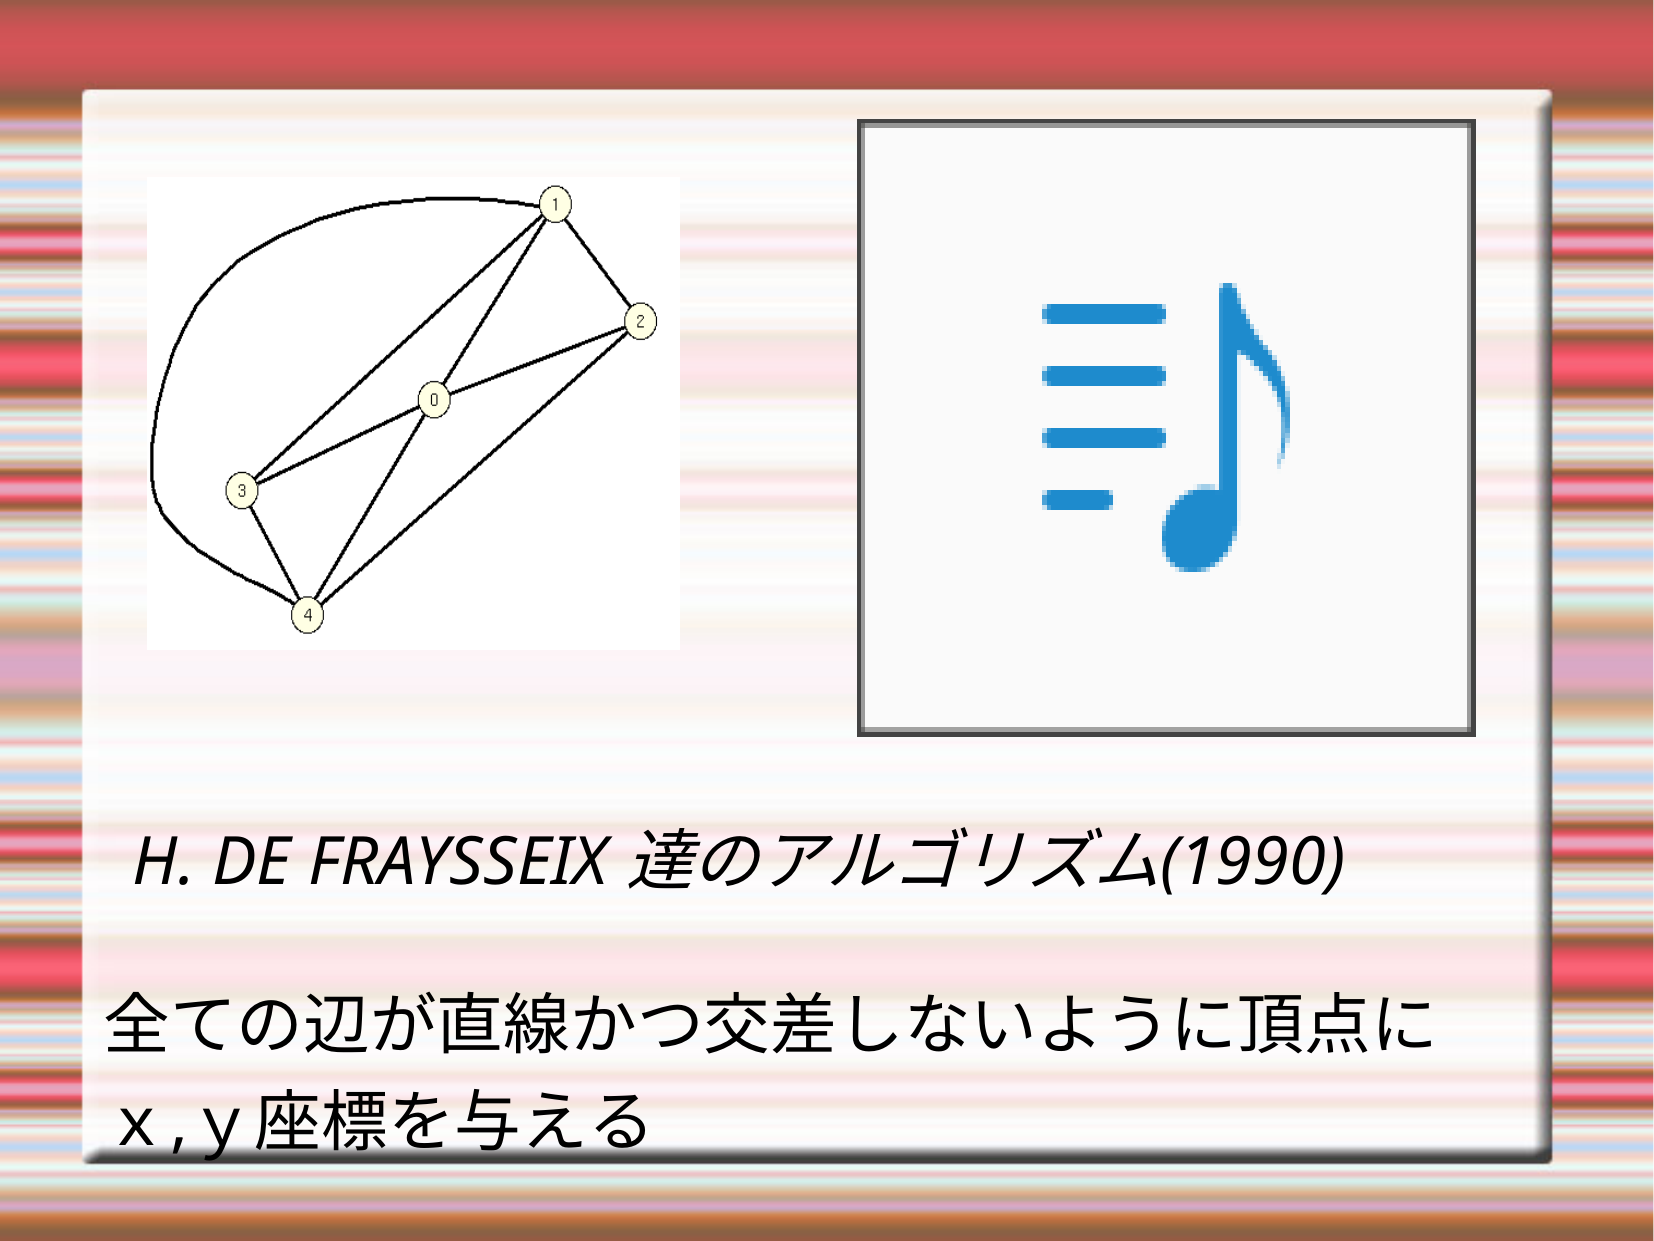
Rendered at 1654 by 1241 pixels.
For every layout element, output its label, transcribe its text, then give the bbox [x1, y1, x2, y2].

text_box 全ての辺が直線かつ交差しないように頂点にｘ,ｙ座標を与える [88, 963, 1506, 1113]
picture [0, 0, 1654, 1241]
text_box [856, 118, 1477, 739]
text_box H. DE FRAYSSEIX 達のアルゴリズム(1990) [118, 799, 1447, 945]
